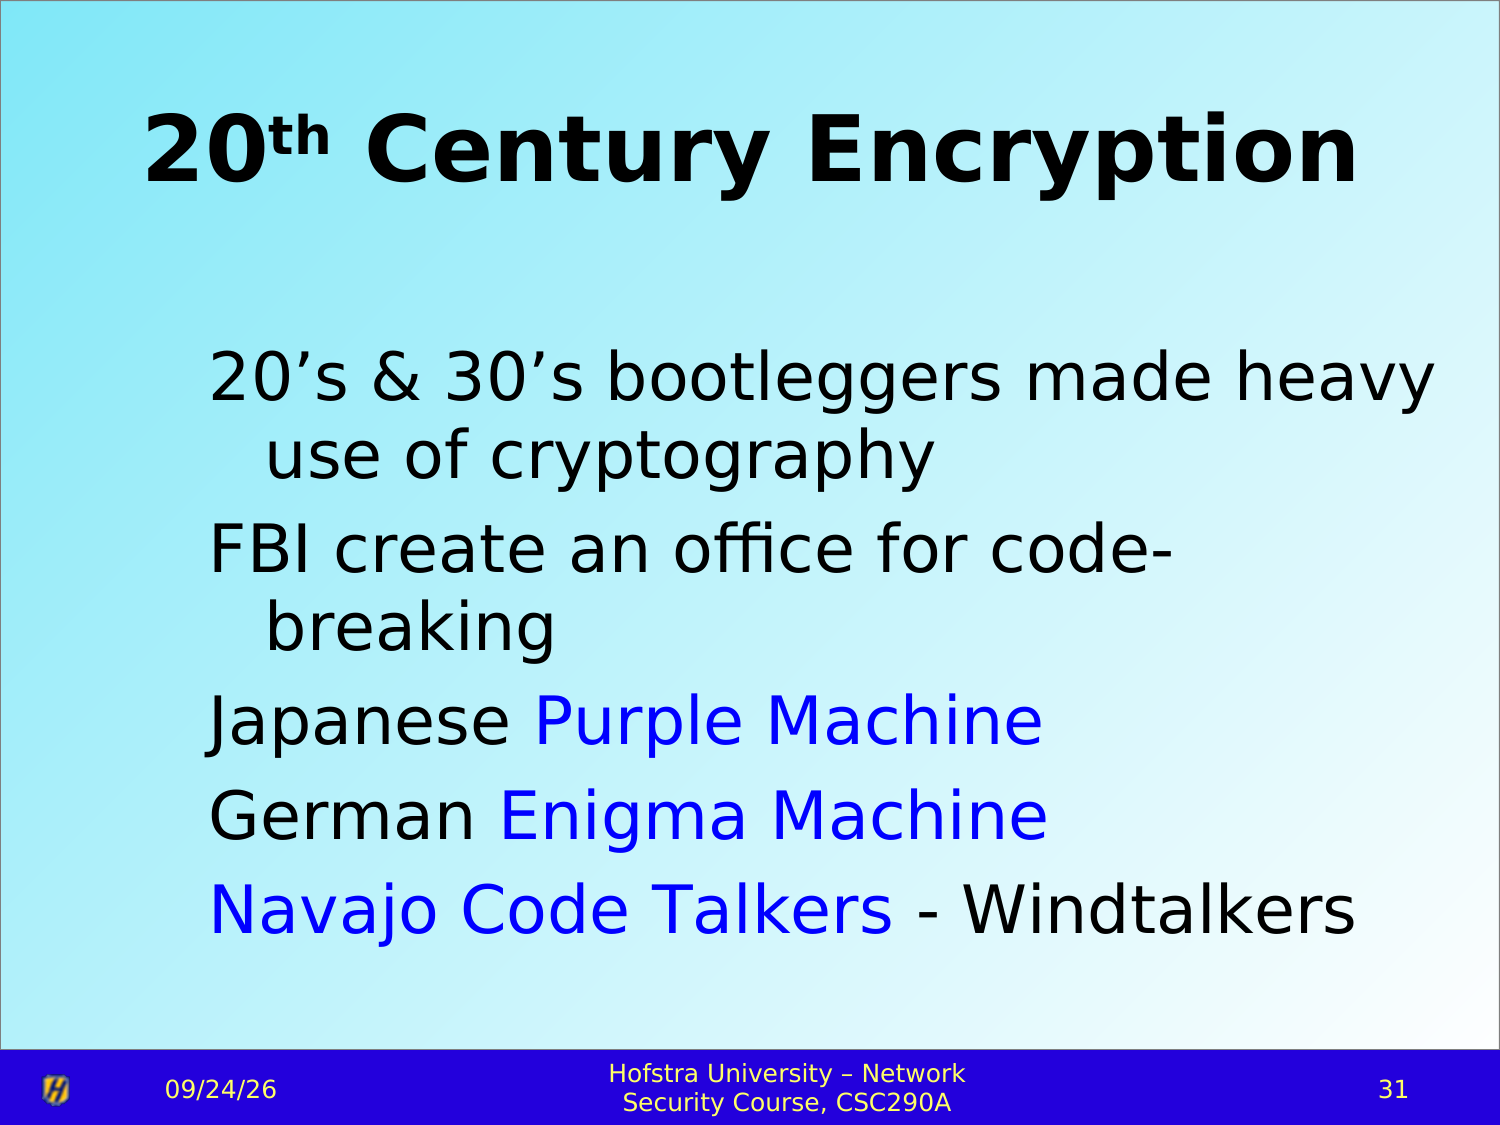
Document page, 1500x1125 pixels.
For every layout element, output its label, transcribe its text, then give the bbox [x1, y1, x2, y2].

list 20’s & 30’s bootleggers made heavy use of cryptography FBI create an office for code-breaking Japanese Purple Machine German Enigma Machine Navajo Code Talkers - Windtalkers [193, 331, 1469, 1007]
title 20th Century Encryption [112, 88, 1391, 212]
picture [37, 1072, 76, 1110]
